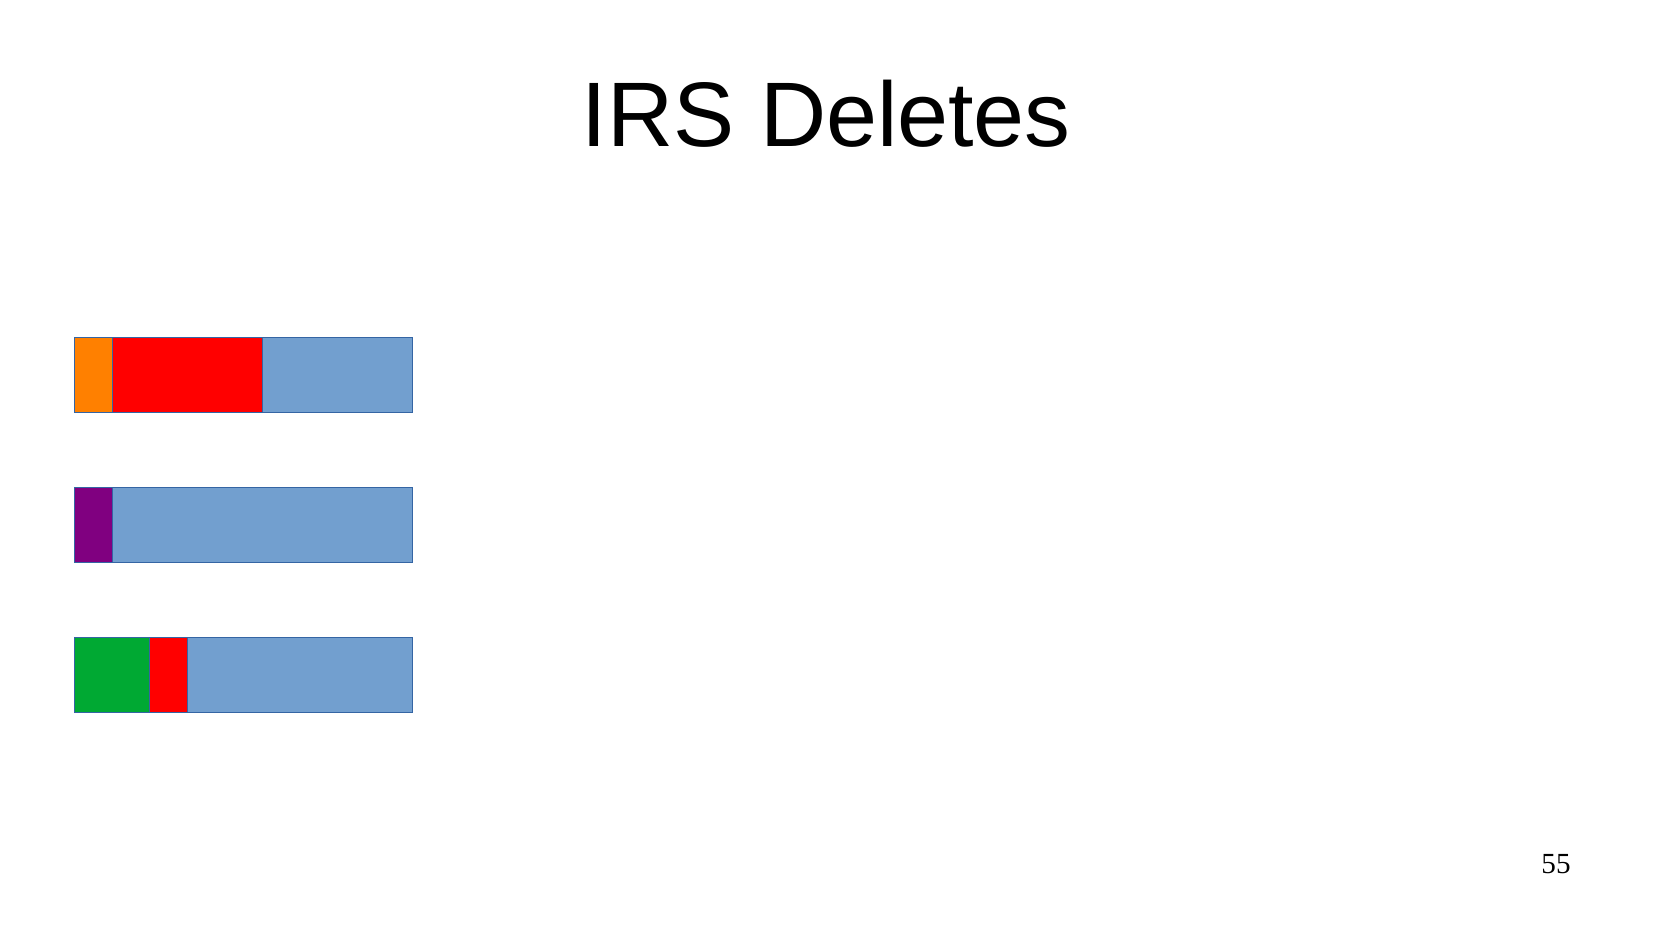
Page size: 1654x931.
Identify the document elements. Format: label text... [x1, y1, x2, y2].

text_box [74, 637, 413, 713]
text_box [74, 487, 413, 563]
title IRS Deletes [82, 37, 1571, 193]
text_box [74, 337, 413, 413]
